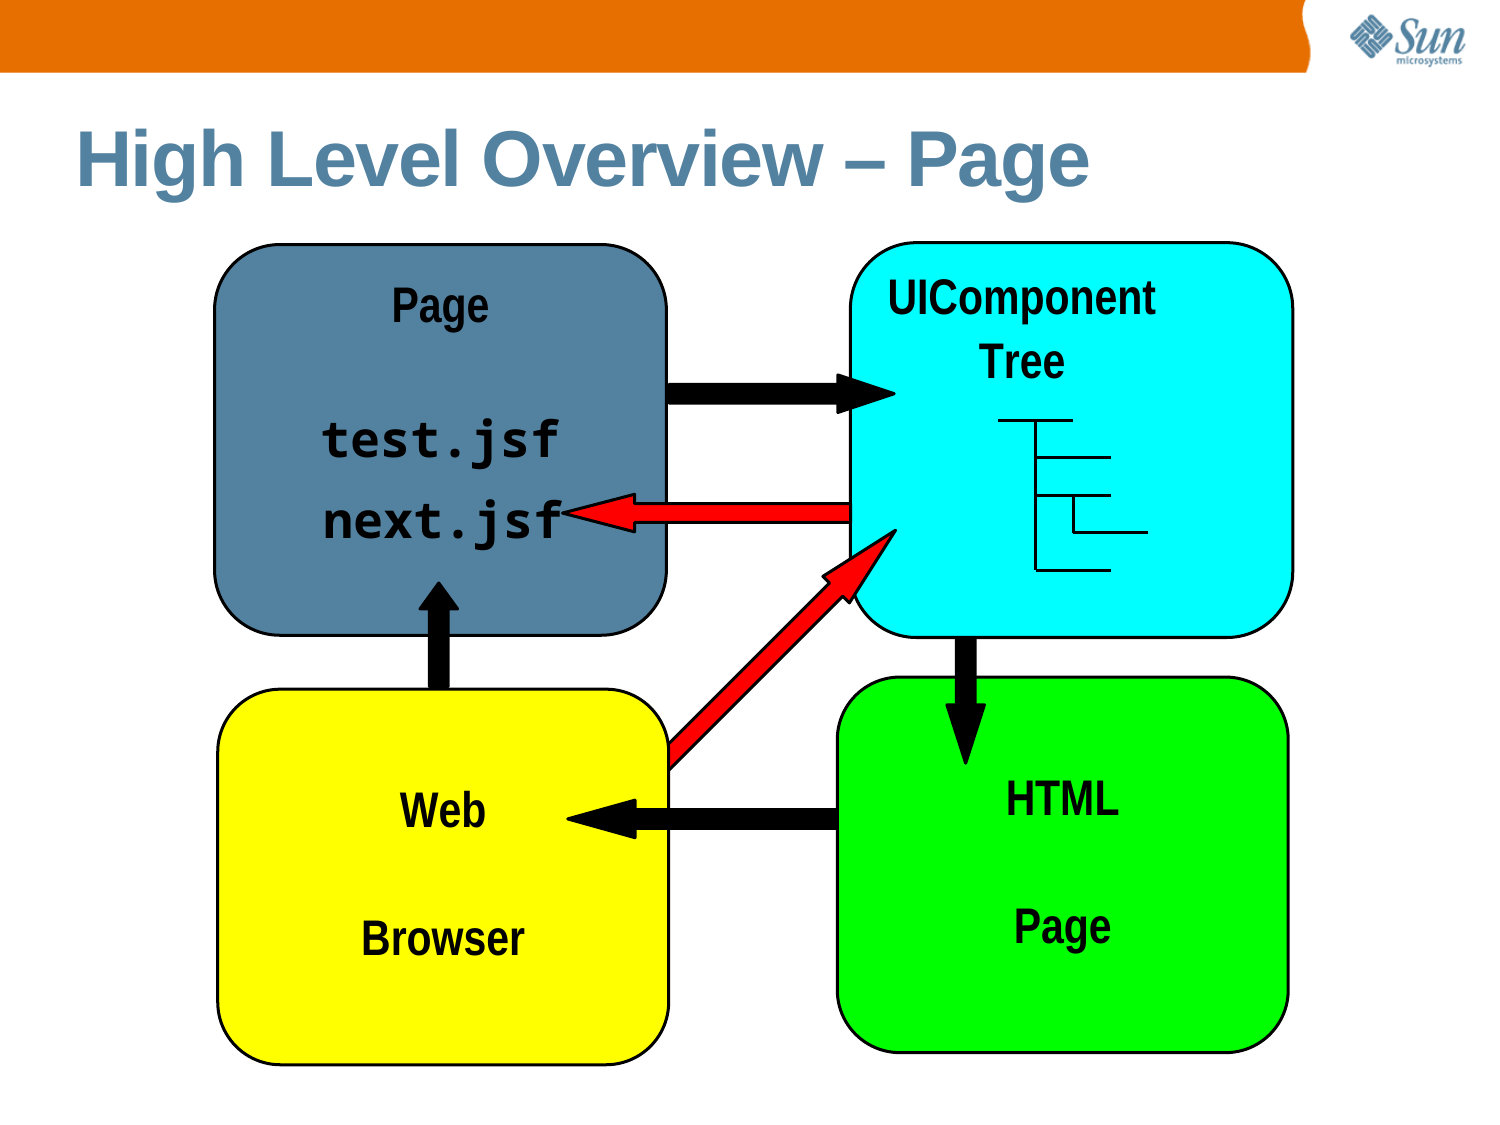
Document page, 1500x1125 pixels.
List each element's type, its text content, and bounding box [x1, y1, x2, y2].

text_box Web Browser [217, 689, 669, 1065]
text_box HTML Page [837, 677, 1289, 1053]
text_box Page test.jsf [214, 244, 667, 636]
text_box [567, 800, 837, 838]
picture [0, 0, 1500, 75]
text_box [420, 582, 458, 687]
title High Level Overview – Page [75, 122, 1438, 227]
text_box UIComponent Tree [887, 275, 1157, 396]
text_box [564, 242, 1293, 770]
text_box next.jsf [323, 491, 564, 549]
